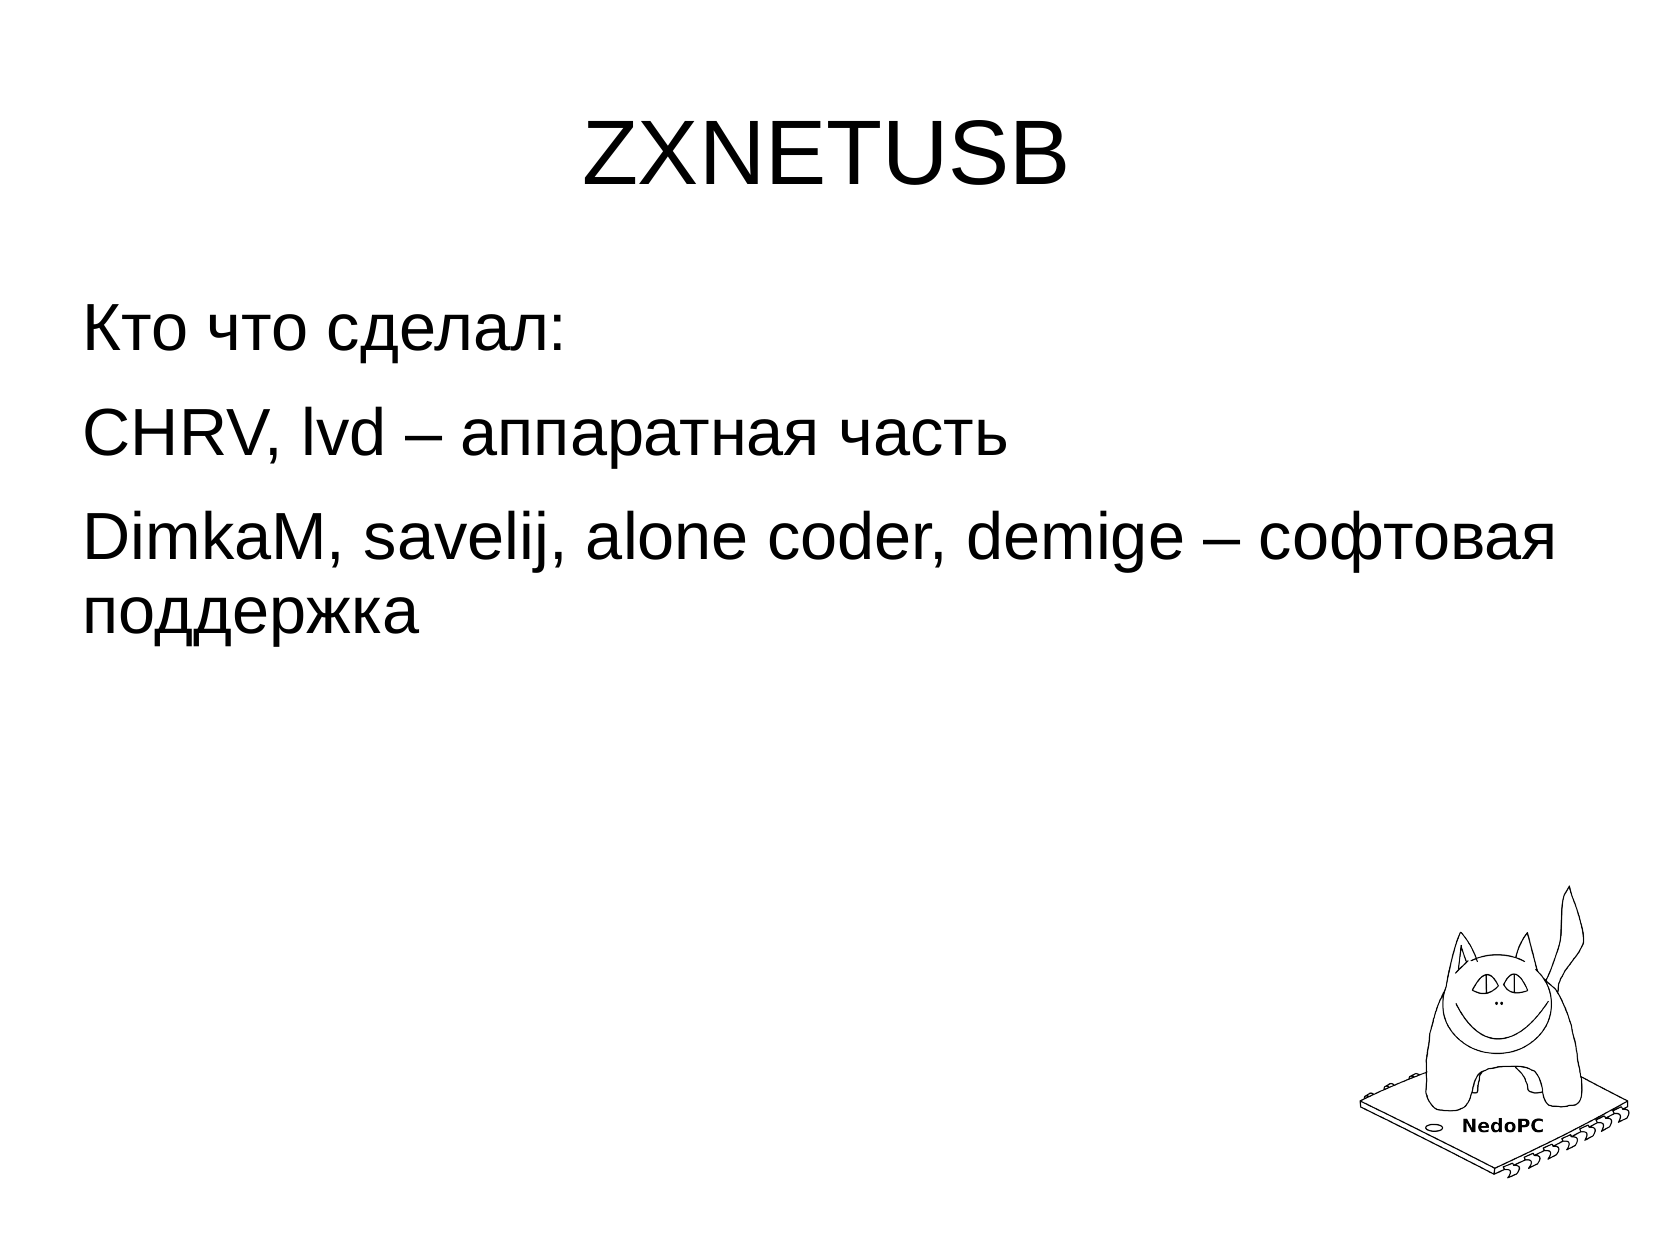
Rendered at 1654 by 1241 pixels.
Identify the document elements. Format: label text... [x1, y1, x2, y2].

picture [5, 37, 1654, 1207]
list Кто что сделал: CHRV, lvd – аппаратная часть DimkaM, savelij, alone coder, demige – софтовая поддержка [82, 290, 1571, 1156]
